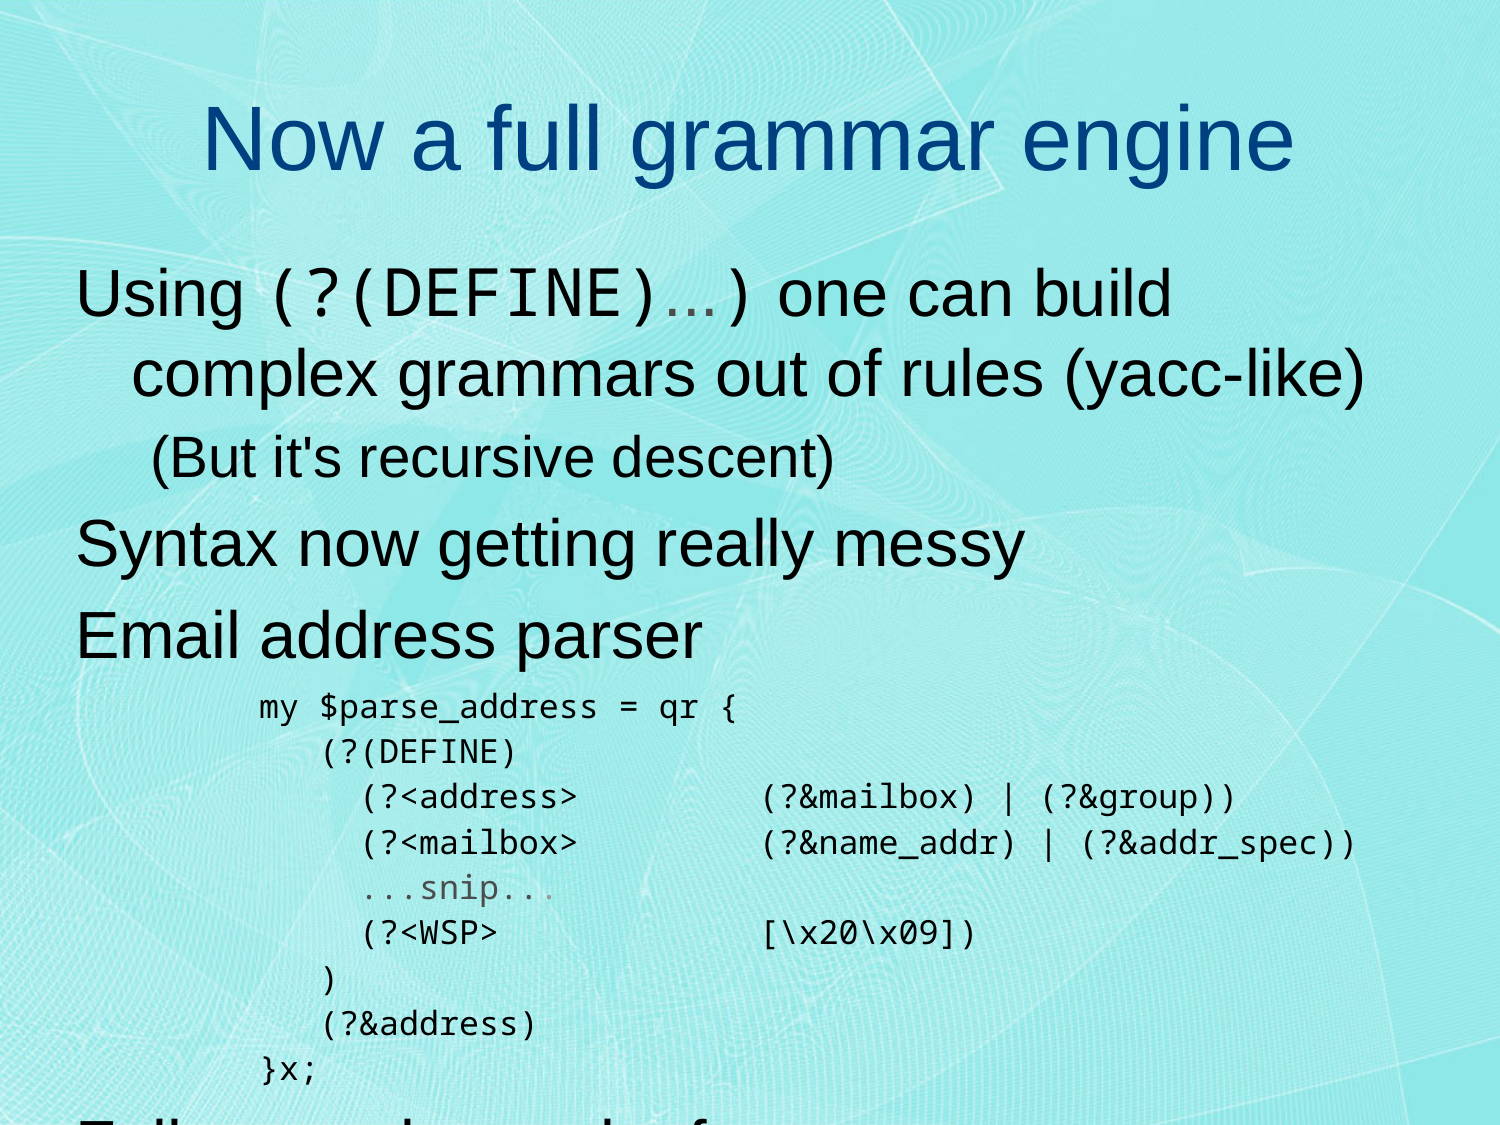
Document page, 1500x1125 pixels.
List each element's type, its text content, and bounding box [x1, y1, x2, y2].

title Now a full grammar engine [75, 52, 1426, 226]
picture [0, 0, 1500, 1125]
list Using (?(DEFINE)...) one can build complex grammars out of rules (yacc-like) (But it's recursive descent) Syntax now getting really messy Email address parser my $parse_address = qr { (?(DEFINE) (?<address> (?&mailbox) | (?&group)) (?<mailbox> (?&name_addr) | (?&addr_spec)) ...snip... (?<WSP> [\x20\x09]) ) (?&address) }x; Full example overleaf [75, 244, 1426, 1059]
